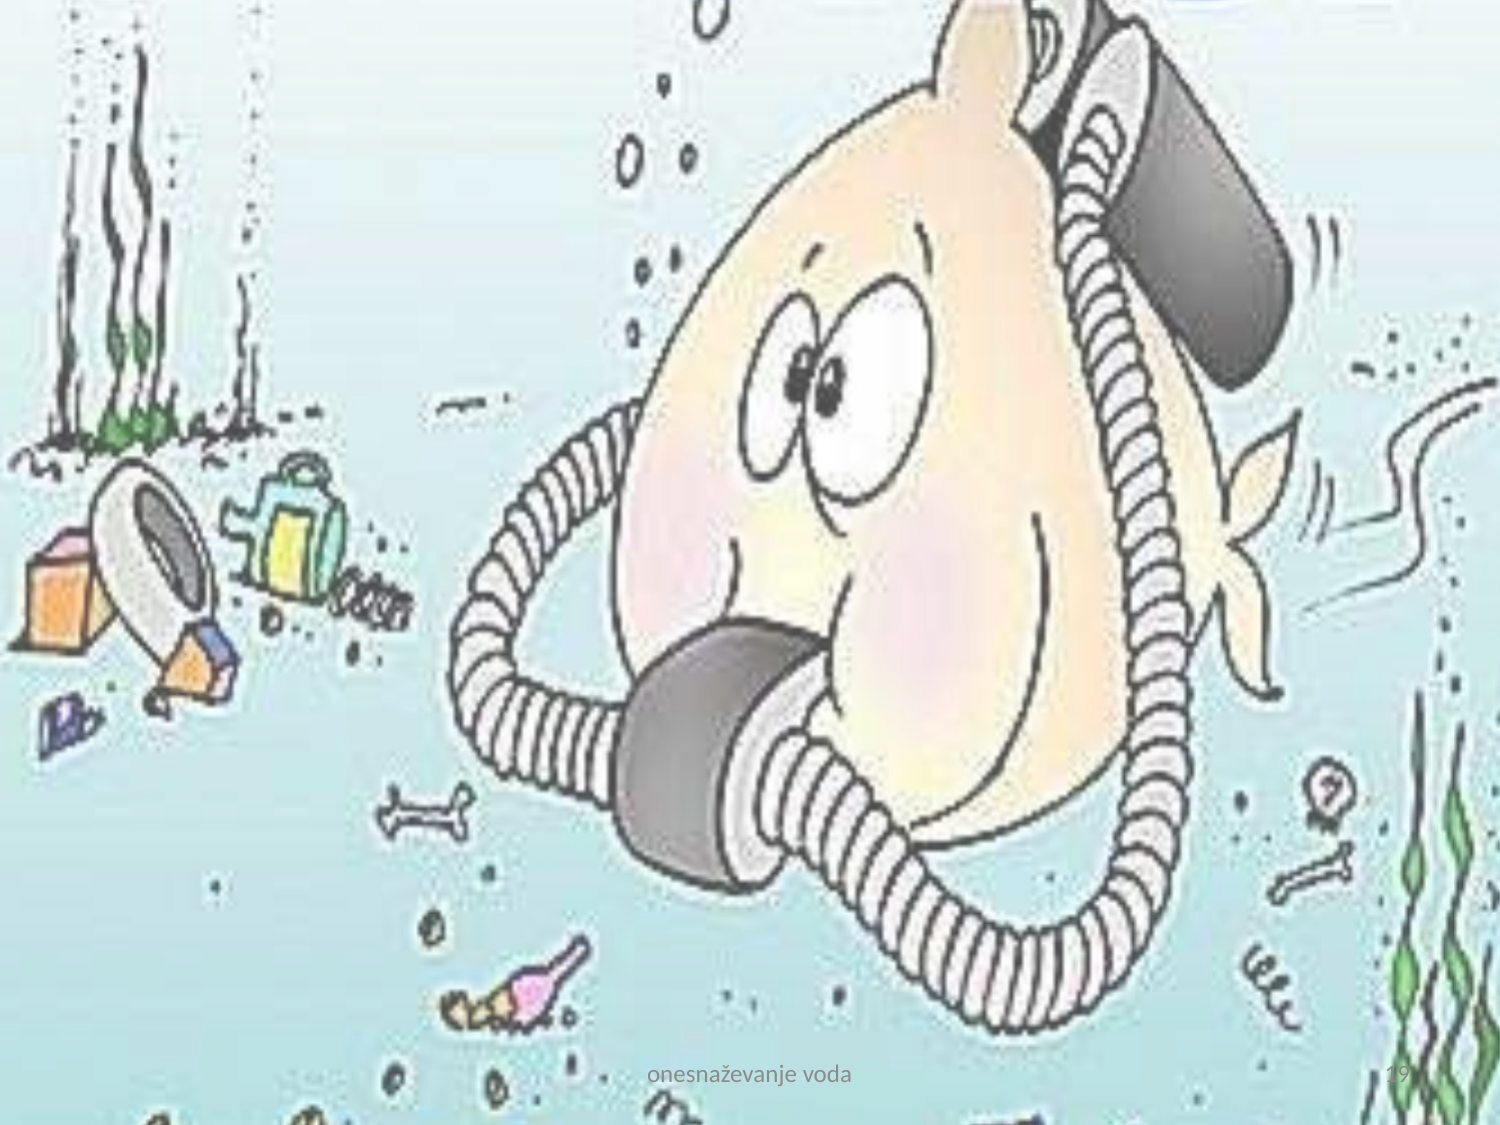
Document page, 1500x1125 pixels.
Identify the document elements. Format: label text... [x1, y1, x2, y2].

footer onesnaževanje voda [512, 1042, 988, 1103]
slide_number <number> [1074, 1042, 1425, 1103]
